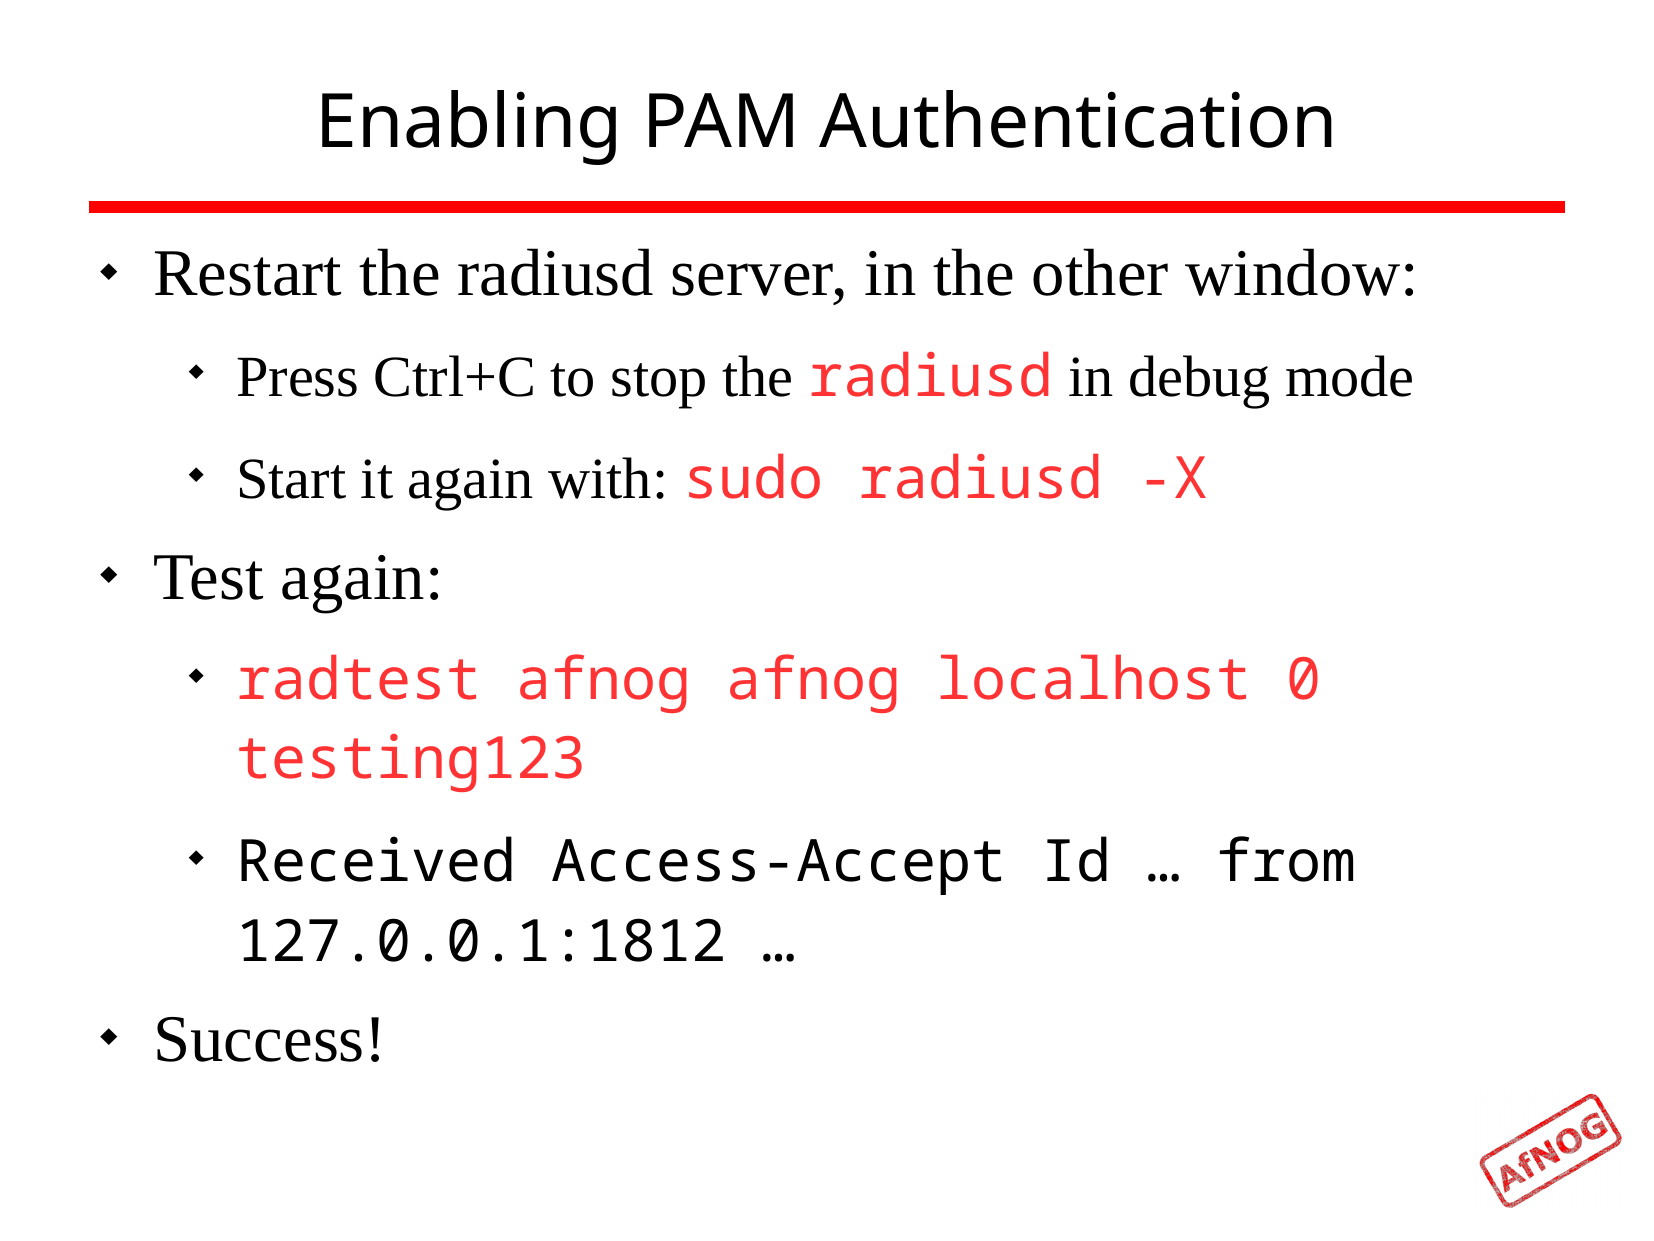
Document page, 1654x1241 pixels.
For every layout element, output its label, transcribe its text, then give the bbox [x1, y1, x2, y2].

list Restart the radiusd server, in the other window: Press Ctrl+C to stop the radiusd in debug mode Start it again with: sudo radiusd -X Test again: radtest afnog afnog localhost 0 testing123 Received Access-Accept Id … from 127.0.0.1:1812 … Success! [82, 236, 1571, 1152]
picture [1476, 1090, 1625, 1211]
title Enabling PAM Authentication [82, 29, 1571, 207]
